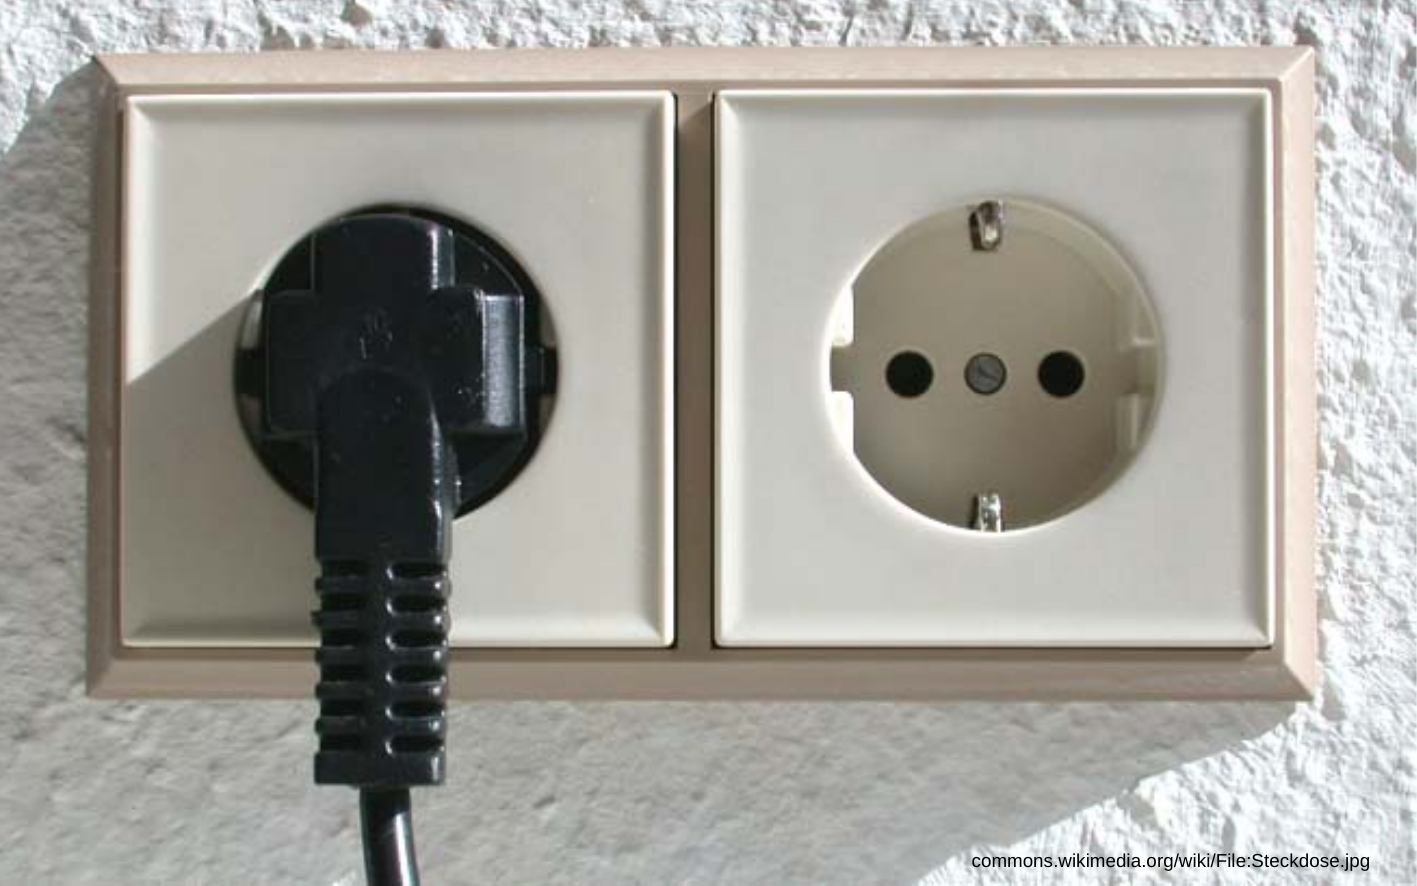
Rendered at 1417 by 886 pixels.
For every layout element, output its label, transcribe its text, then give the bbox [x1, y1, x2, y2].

picture [0, 0, 1417, 886]
text_box commons.wikimedia.org/wiki/File:Steckdose.jpg [956, 842, 1386, 879]
